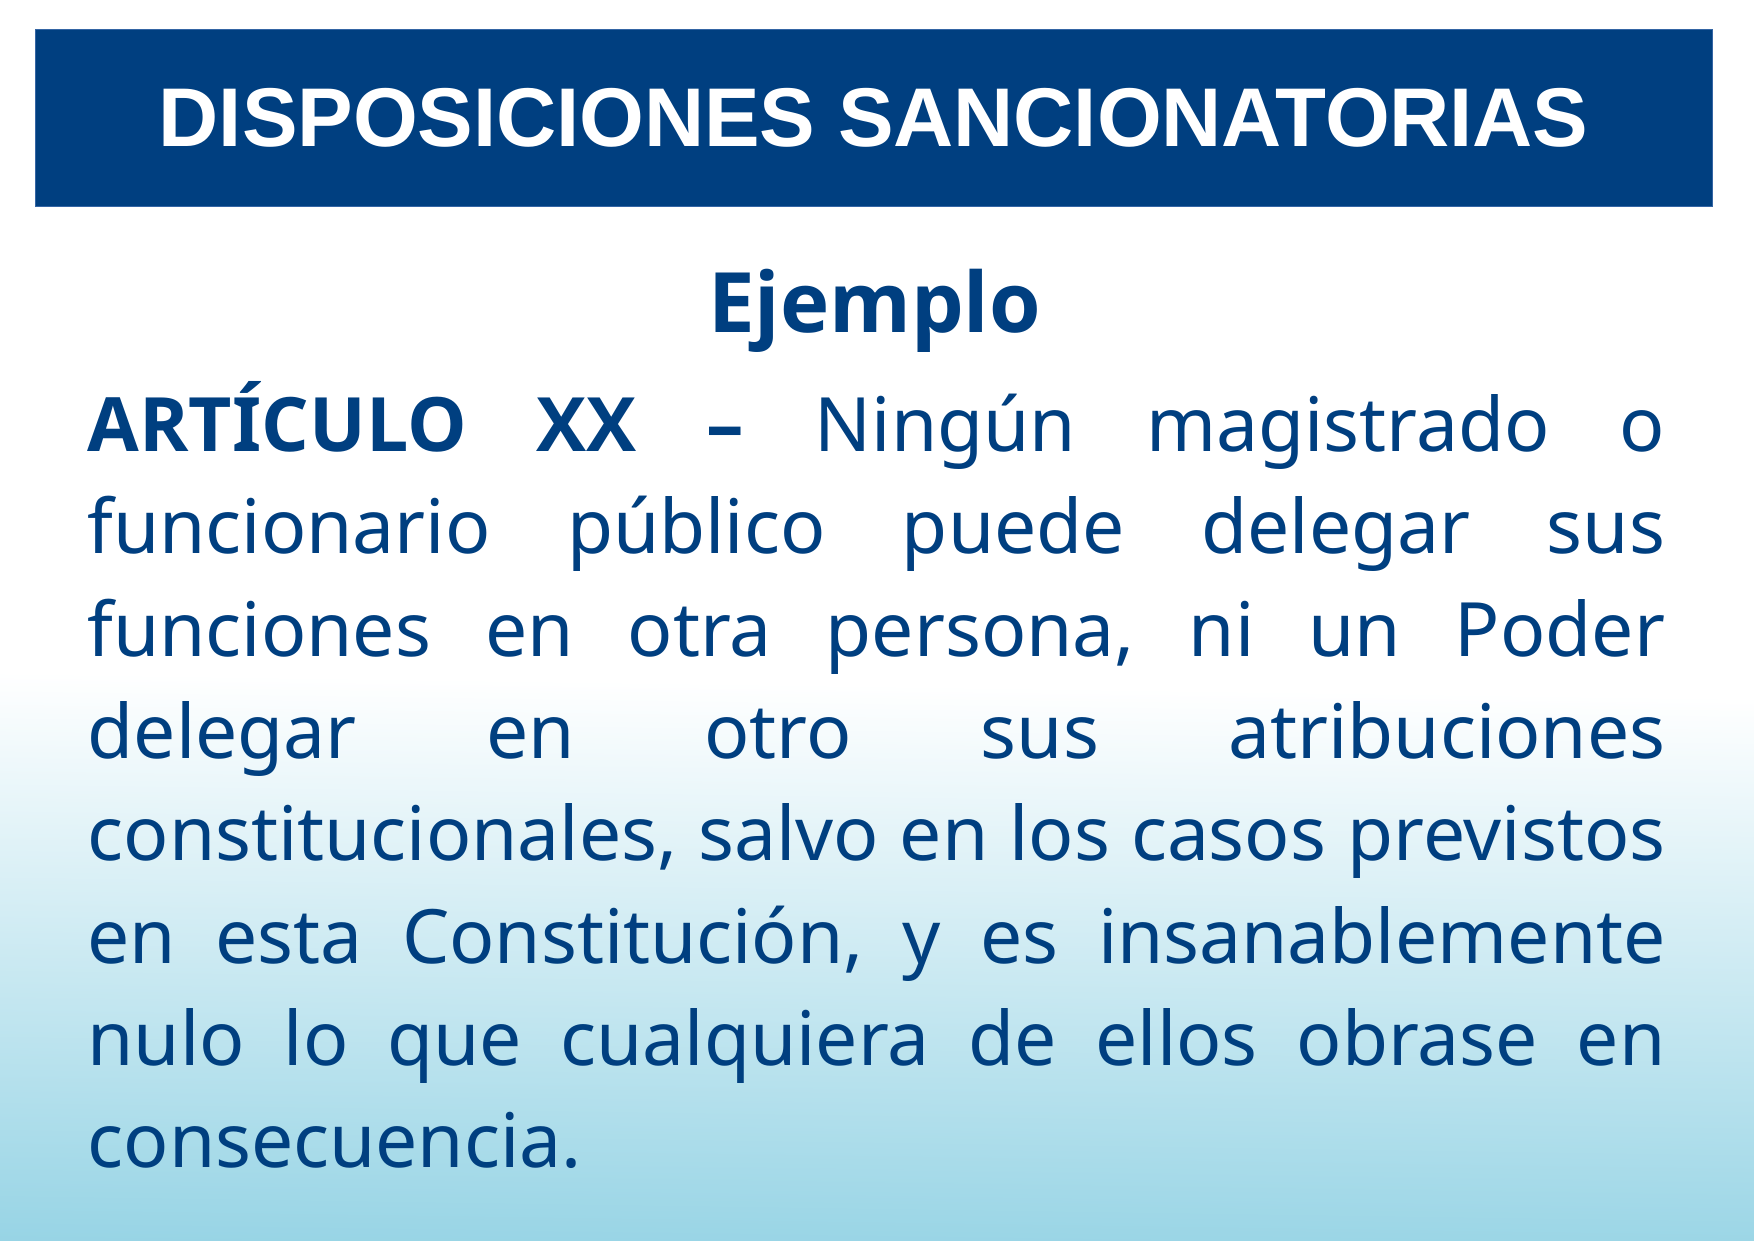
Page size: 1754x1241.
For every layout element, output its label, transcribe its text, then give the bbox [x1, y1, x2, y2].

text_box Ejemplo [693, 236, 1101, 352]
text_box DISPOSICIONES SANCIONATORIAS [35, 29, 1713, 207]
subtitle ARTÍCULO XX – Ningún magistrado o funcionario público puede delegar sus funciones en otra persona, ni un Poder delegar en otro sus atribuciones constitucionales, salvo en los casos previstos en esta Constitución, y es insanablemente nulo lo que cualquiera de ellos obrase en consecuencia. [87, 403, 1667, 1158]
